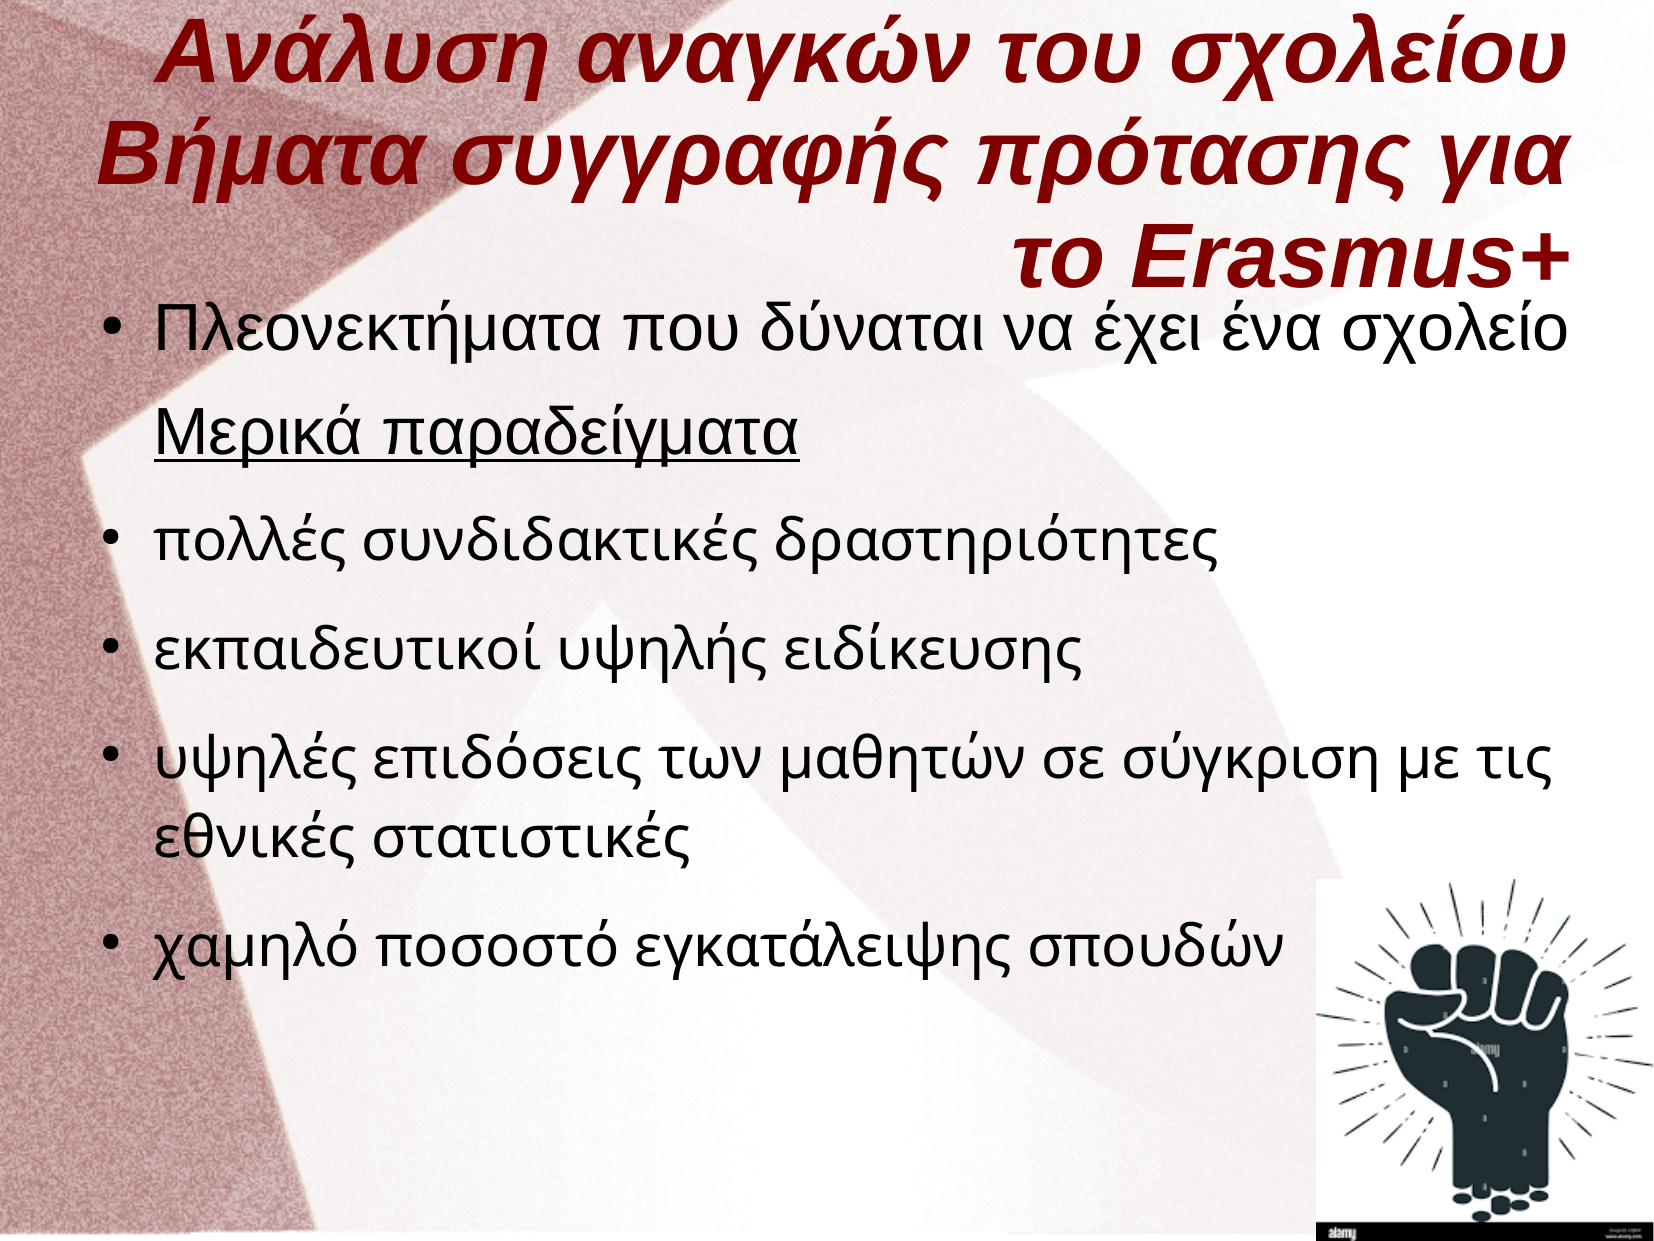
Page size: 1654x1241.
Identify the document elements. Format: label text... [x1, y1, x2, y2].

picture [0, 0, 1654, 1241]
list Πλεονεκτήματα που δύναται να έχει ένα σχολείο Μερικά παραδείγματα πολλές συνδιδακτικές δραστηριότητες εκπαιδευτικοί υψηλής ειδίκευσης υψηλές επιδόσεις των μαθητών σε σύγκριση με τις εθνικές στατιστικές χαμηλό ποσοστό εγκατάλειψης σπουδών [82, 290, 1571, 1109]
title Ανάλυση αναγκών του σχολείου Βήματα συγγραφής πρότασης για το Erasmus+ [83, 0, 1572, 307]
